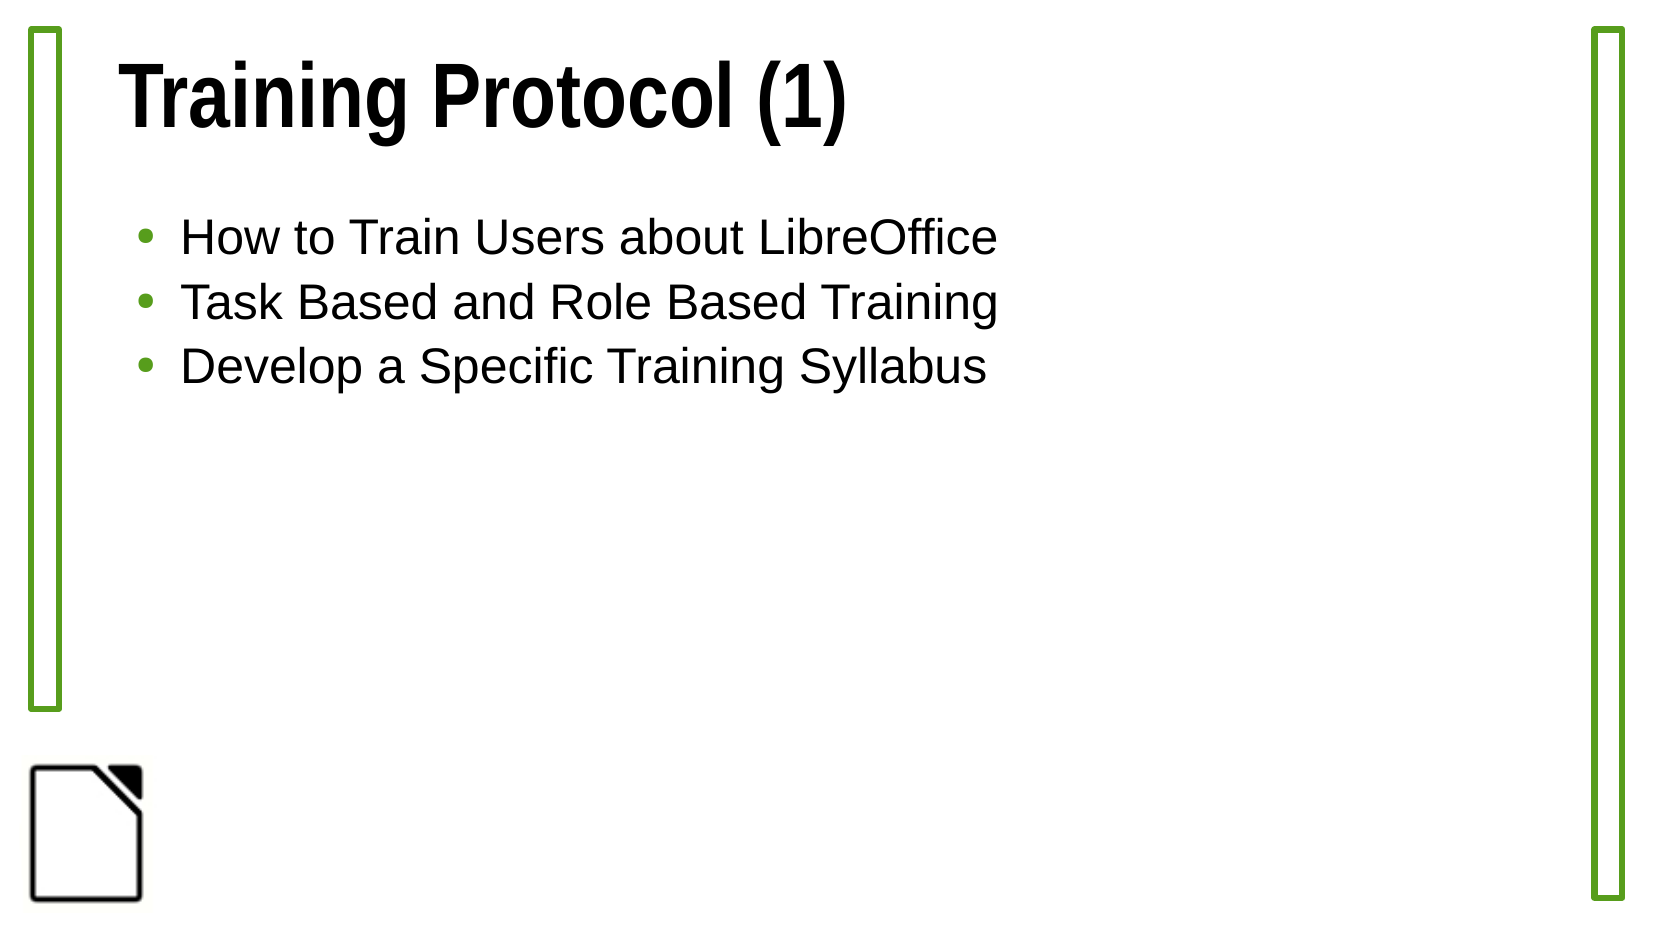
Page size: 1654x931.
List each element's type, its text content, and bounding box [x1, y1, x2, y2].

title Training Protocol (1) [118, 35, 1536, 154]
picture [9, 755, 166, 913]
list How to Train Users about LibreOffice Task Based and Role Based Training Develop a Specific Training Syllabus [118, 209, 1536, 830]
